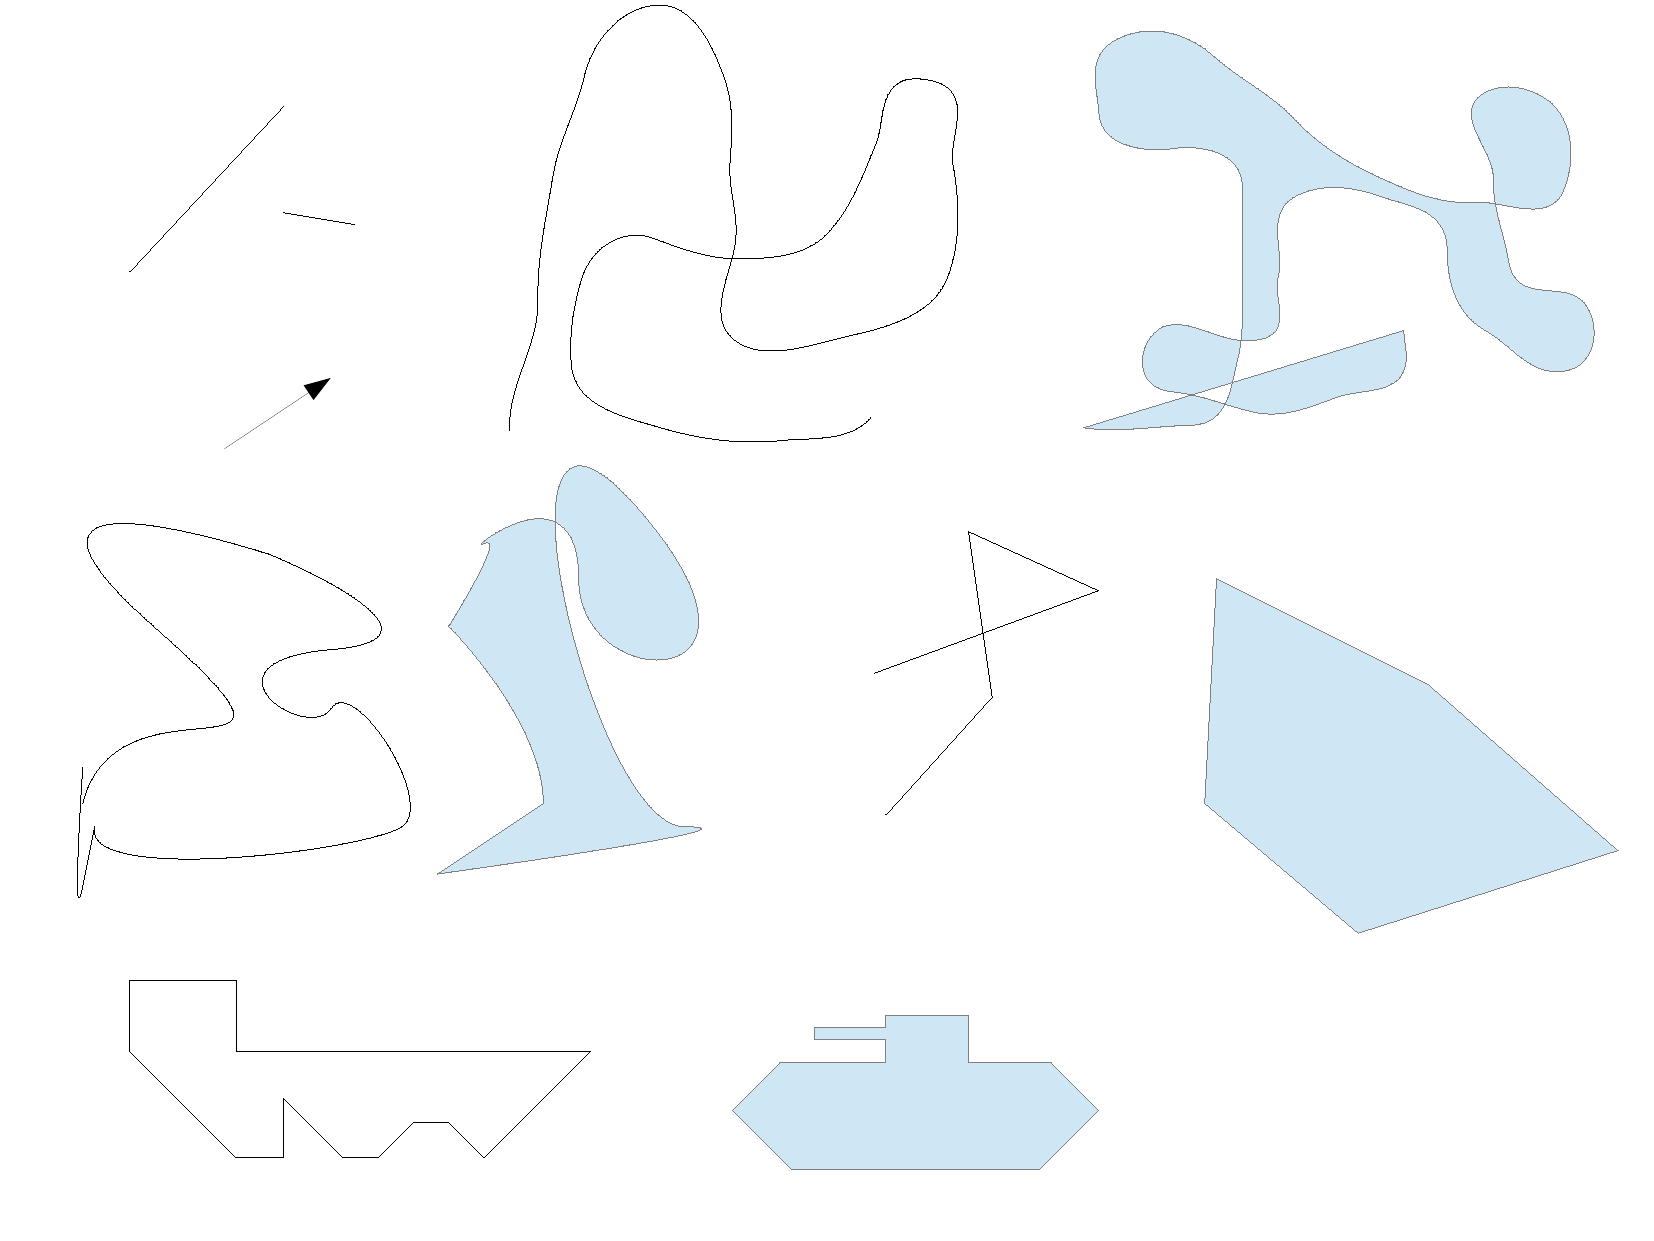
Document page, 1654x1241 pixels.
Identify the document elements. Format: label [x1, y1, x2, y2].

text_box [437, 465, 702, 875]
text_box [732, 1015, 1099, 1170]
text_box [1083, 31, 1595, 430]
text_box [1204, 578, 1619, 934]
